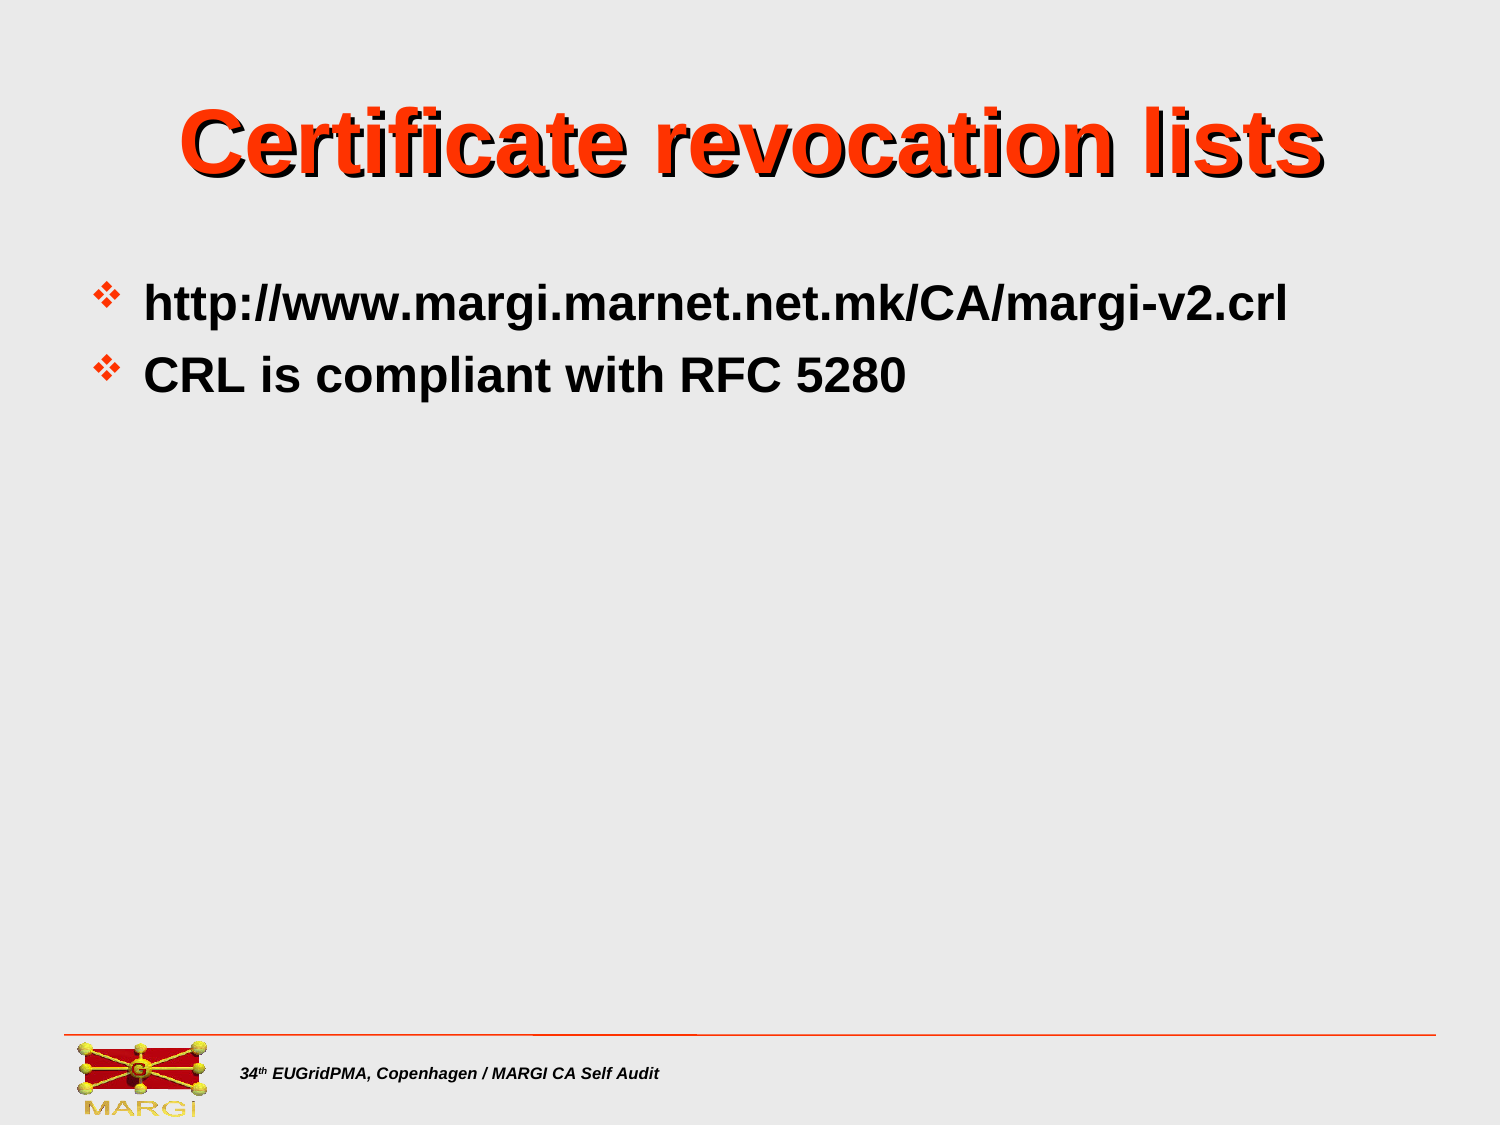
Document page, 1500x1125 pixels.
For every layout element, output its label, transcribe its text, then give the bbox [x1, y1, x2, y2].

text_box Certificate revocation lists [77, 42, 1428, 231]
picture [67, 1033, 219, 1123]
text_box http://www.margi.marnet.net.mk/CA/margi-v2.crl CRL is compliant with RFC 5280 [75, 262, 1426, 1005]
